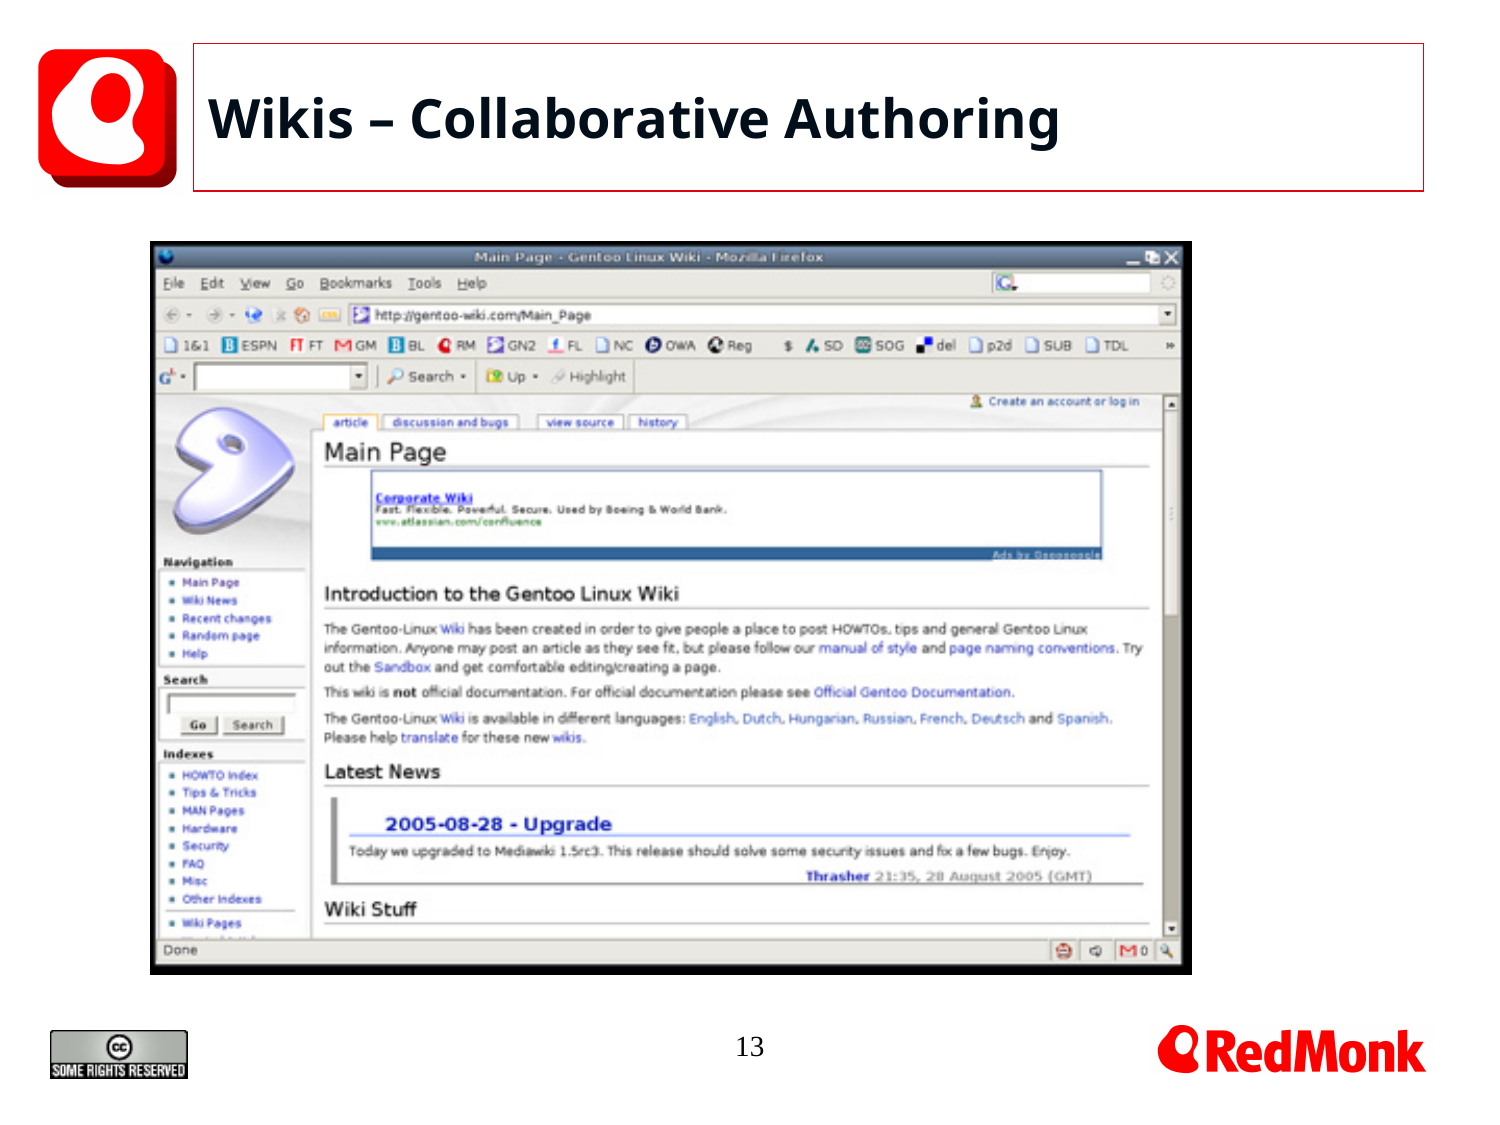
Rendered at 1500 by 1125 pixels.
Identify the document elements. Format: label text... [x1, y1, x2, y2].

title Wikis – Collaborative Authoring [193, 43, 1424, 191]
picture [33, 42, 183, 197]
picture [150, 241, 1192, 976]
picture [50, 1030, 188, 1079]
picture [1151, 1023, 1433, 1075]
